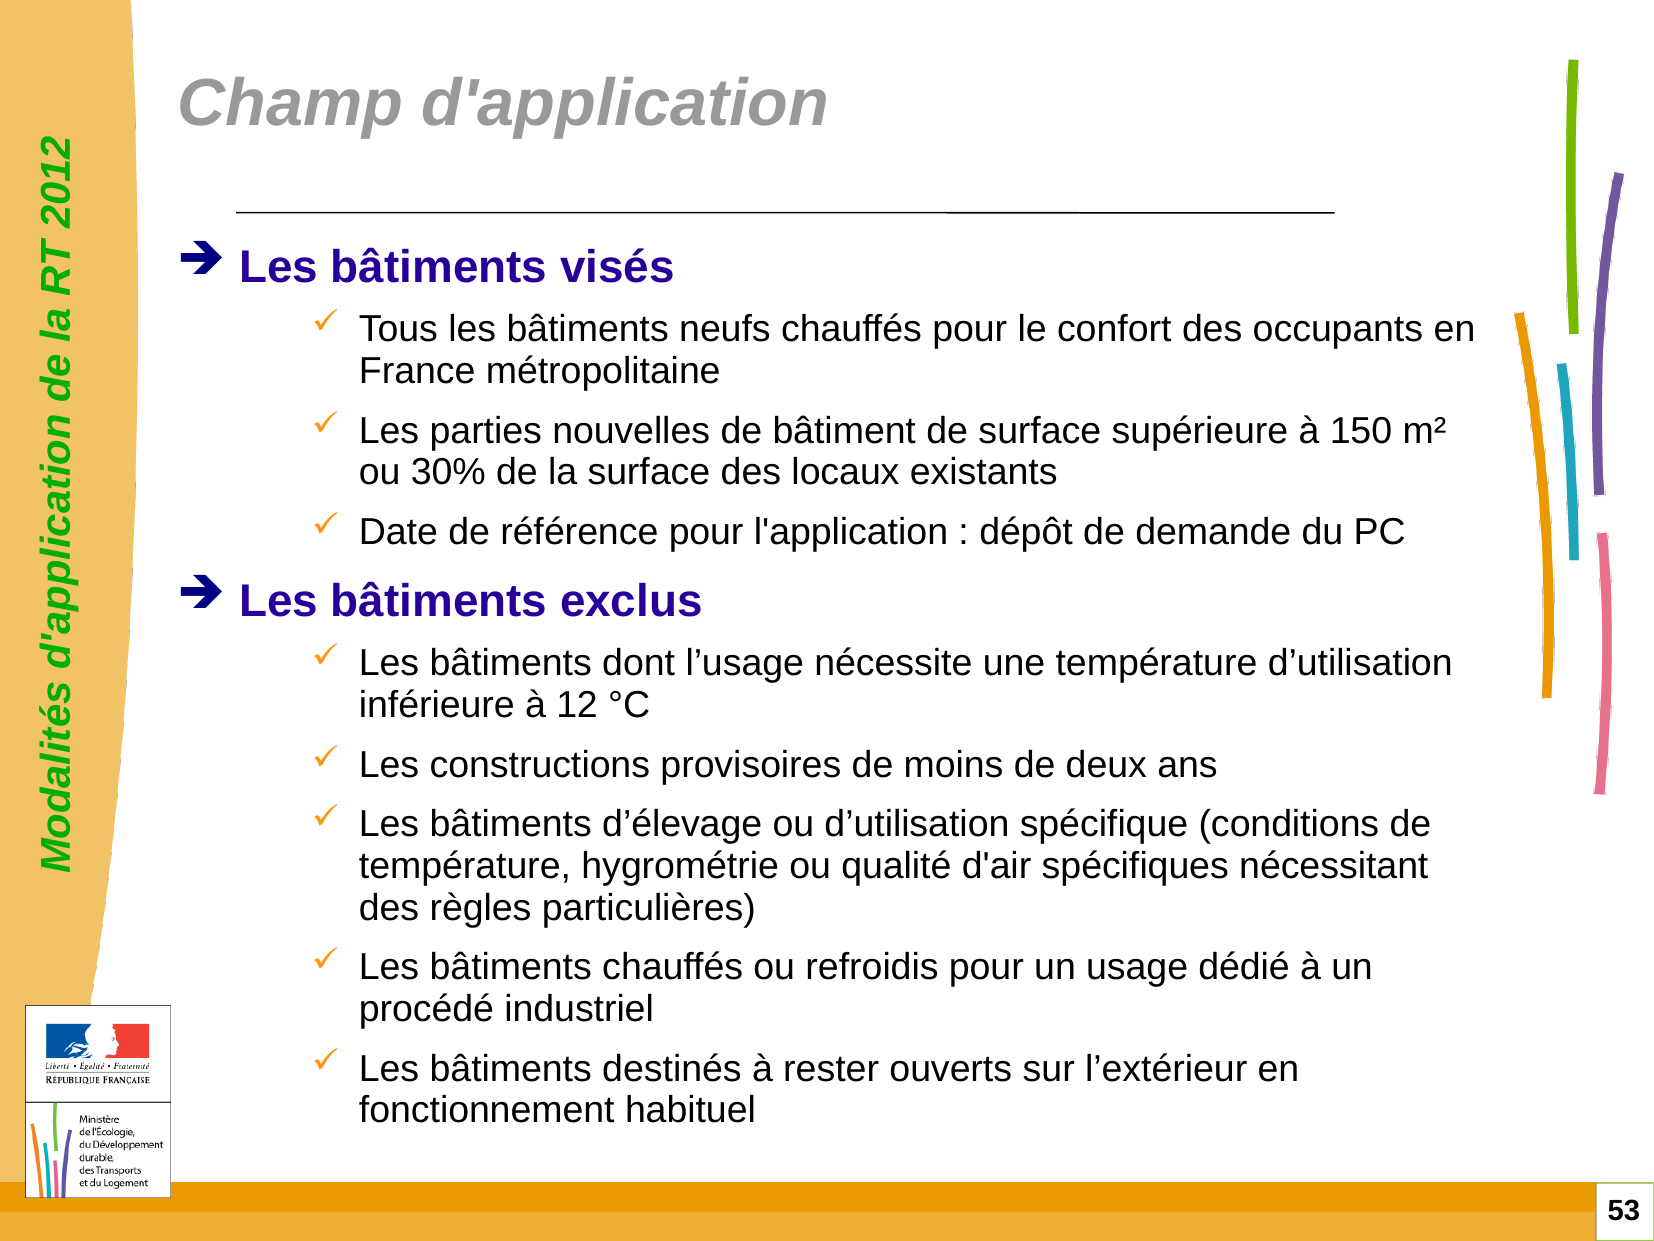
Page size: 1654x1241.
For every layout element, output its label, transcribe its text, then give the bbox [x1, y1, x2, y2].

title Champ d'application [177, 29, 1536, 178]
list Les bâtiments visés Tous les bâtiments neufs chauffés pour le confort des occupants en France métropolitaine Les parties nouvelles de bâtiment de surface supérieure à 150 m² ou 30% de la surface des locaux existants Date de référence pour l'application : dépôt de demande du PC Les bâtiments exclus Les bâtiments dont l’usage nécessite une température d’utilisation inférieure à 12 °C Les constructions provisoires de moins de deux ans Les bâtiments d’élevage ou d’utilisation spécifique (conditions de température, hygrométrie ou qualité d'air spécifiques nécessitant des règles particulières) Les bâtiments chauffés ou refroidis pour un usage dédié à un procédé industriel Les bâtiments destinés à rester ouverts sur l’extérieur en fonctionnement habituel [177, 236, 1477, 1132]
picture [0, 0, 1654, 1241]
text_box Modalités d'application de la RT 2012 [11, 47, 101, 963]
